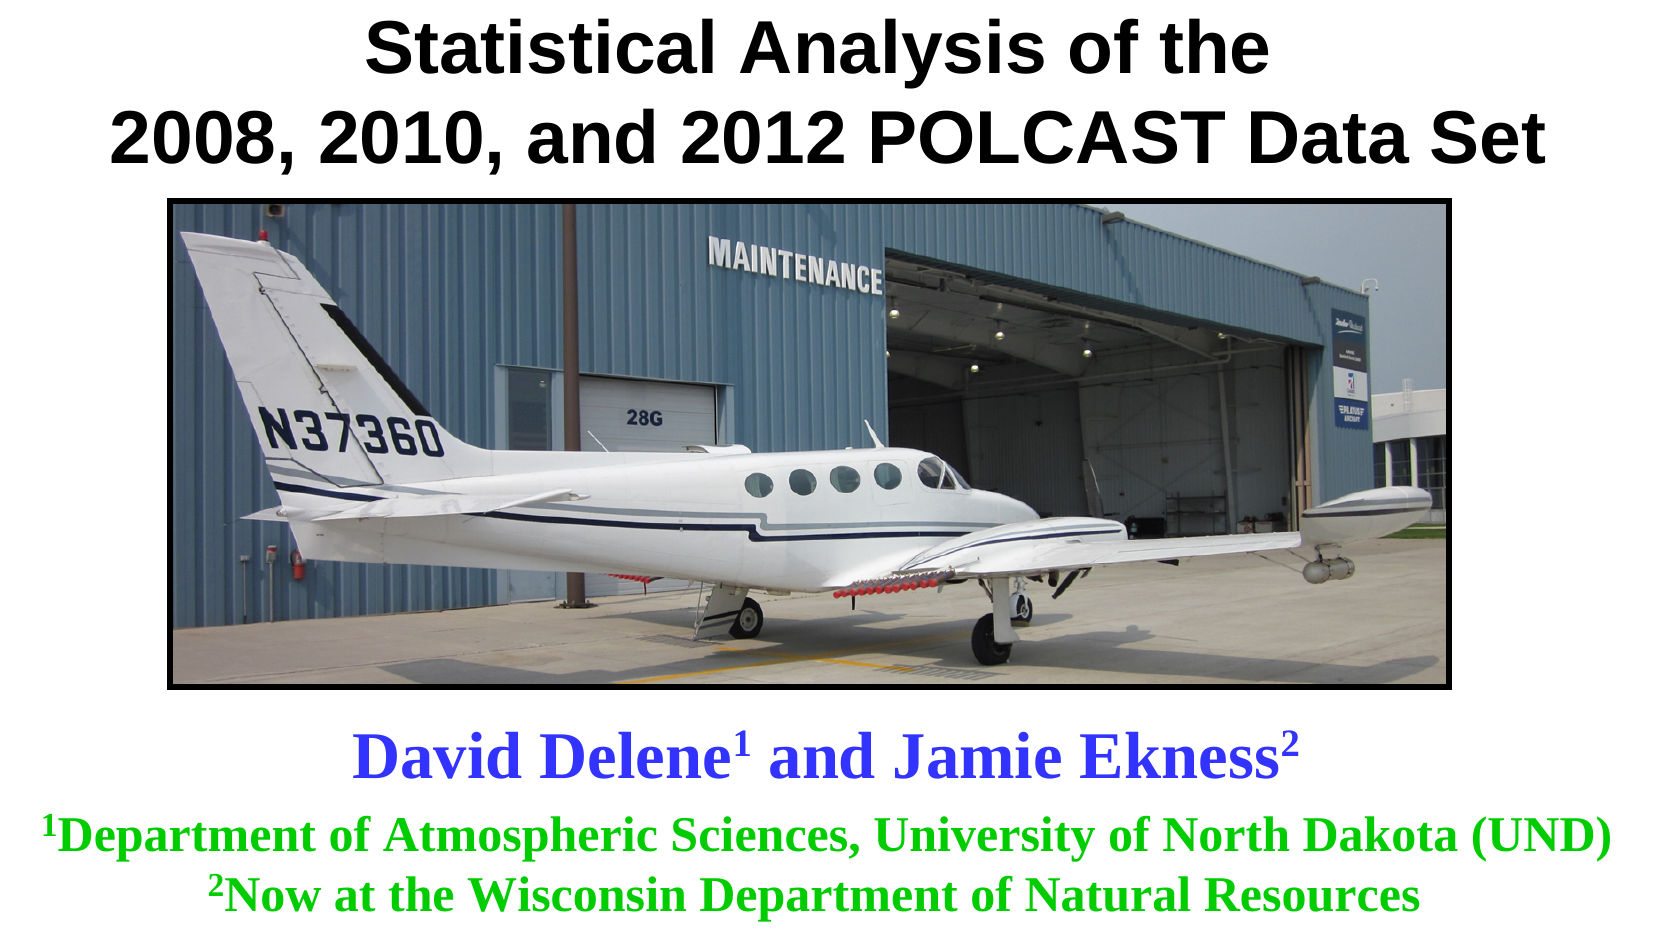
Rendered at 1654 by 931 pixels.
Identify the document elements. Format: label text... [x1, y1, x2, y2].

title Statistical Analysis of the 2008, 2010, and 2012 POLCAST Data Set [4, 0, 1653, 186]
title David Delene1 and Jamie Ekness2 [0, 703, 1653, 792]
picture [172, 204, 1446, 684]
title 1Department of Atmospheric Sciences, University of North Dakota (UND) 2Now at the Wisconsin Department of Natural Resources [0, 792, 1654, 931]
